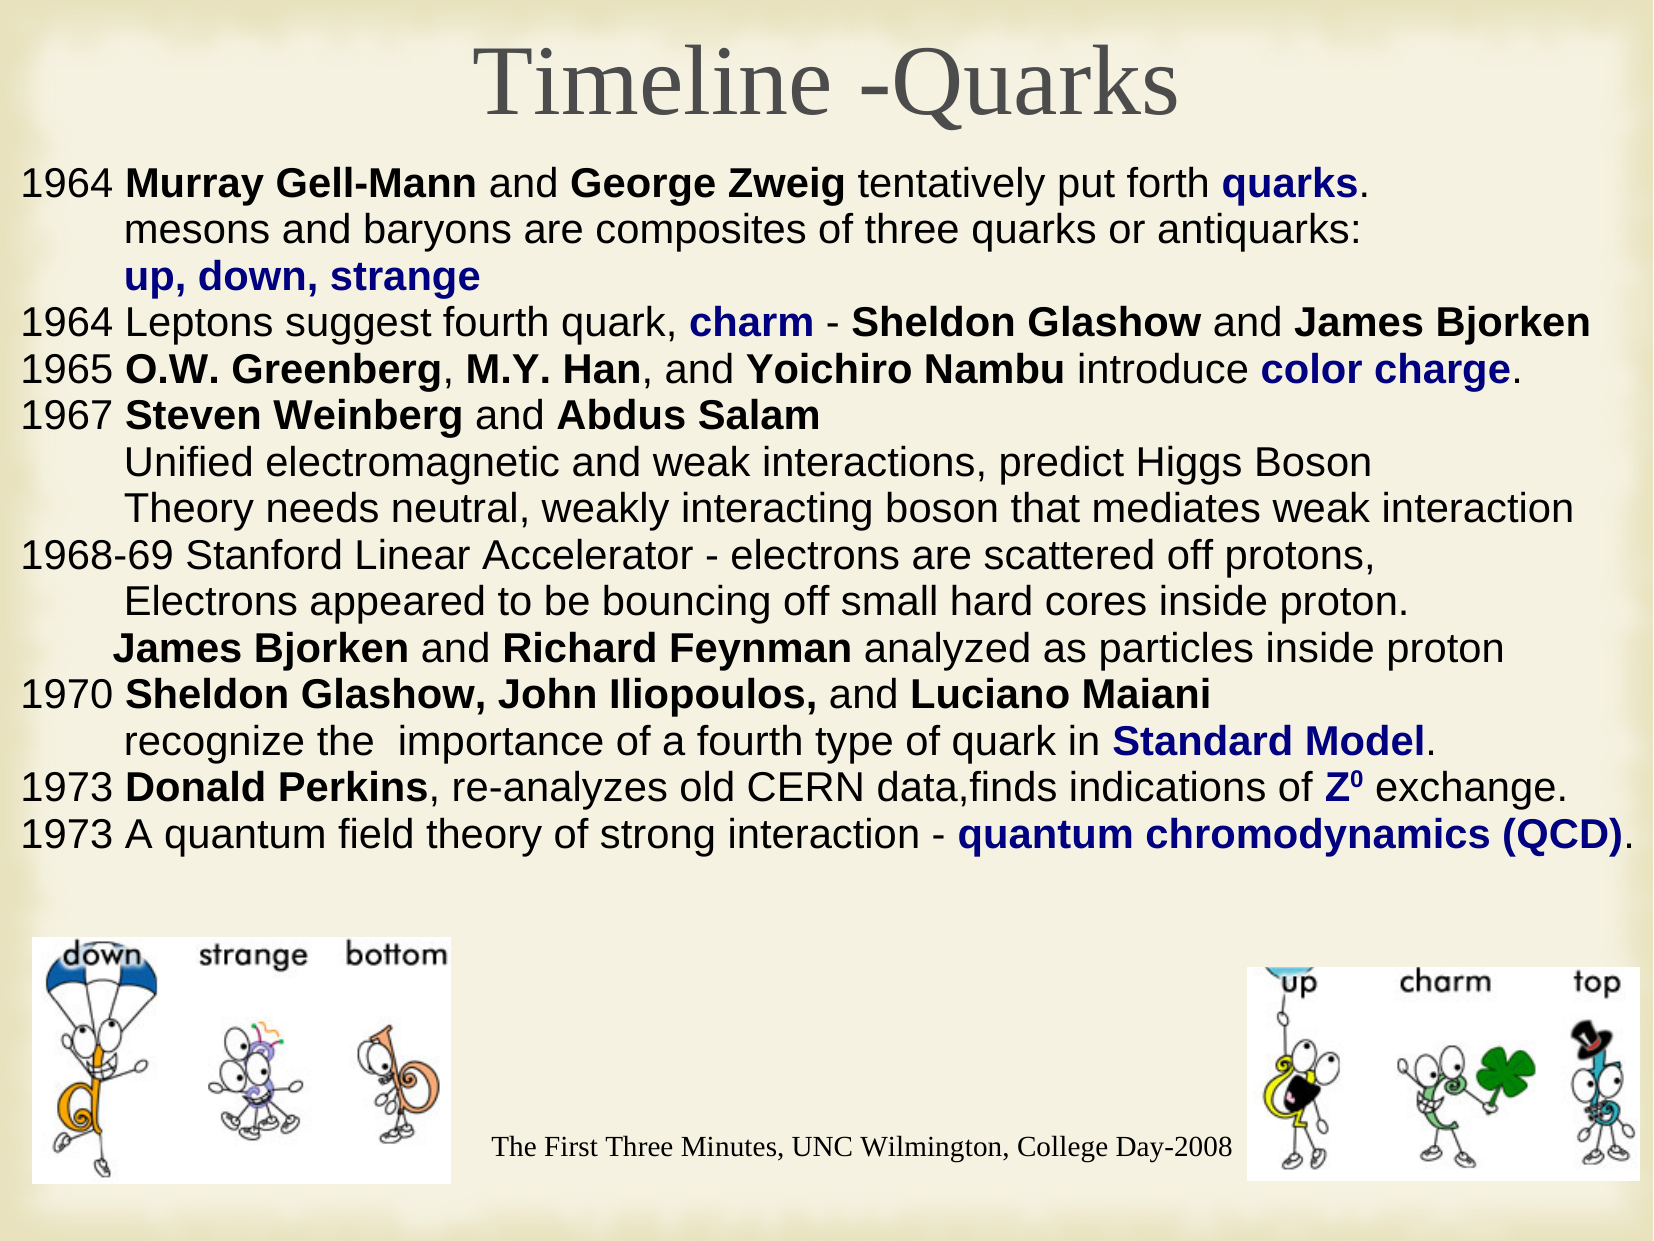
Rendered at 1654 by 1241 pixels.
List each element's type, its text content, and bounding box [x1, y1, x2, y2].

title Timeline -Quarks [82, 15, 1571, 147]
picture [0, 0, 1654, 1241]
text_box 1964 Murray Gell-Mann and George Zweig tentatively put forth quarks. mesons and baryons are composites of three quarks or antiquarks: up, down, strange 1964 Leptons suggest fourth quark, charm - Sheldon Glashow and James Bjorken 1965 O.W. Greenberg, M.Y. Han, and Yoichiro Nambu introduce color charge. 1967 Steven Weinberg and Abdus Salam Unified electromagnetic and weak interactions, predict Higgs Boson Theory needs neutral, weakly interacting boson that mediates weak interaction 1968-69 Stanford Linear Accelerator - electrons are scattered off protons, Electrons appeared to be bouncing off small hard cores inside proton. James Bjorken and Richard Feynman analyzed as particles inside proton 1970 Sheldon Glashow, John Iliopoulos, and Luciano Maiani recognize the importance of a fourth type of quark in Standard Model. 1973 Donald Perkins, re-analyzes old CERN data,finds indications of Z0 exchange. 1973 A quantum field theory of strong interaction - quantum chromodynamics (QCD). [5, 152, 1653, 1005]
